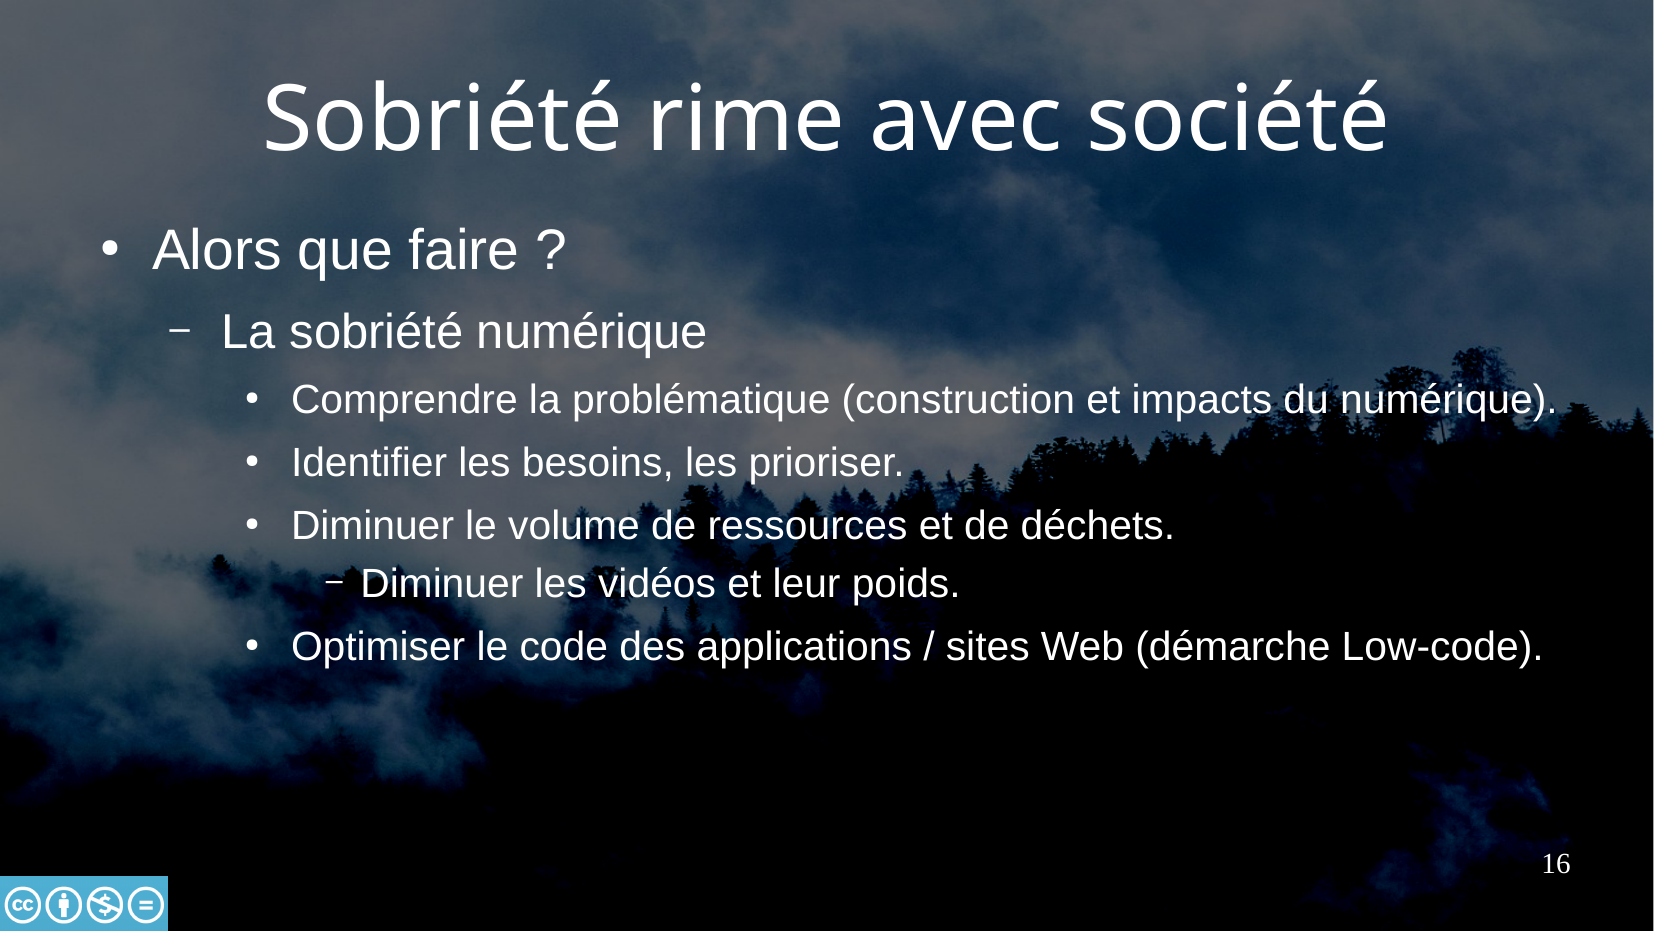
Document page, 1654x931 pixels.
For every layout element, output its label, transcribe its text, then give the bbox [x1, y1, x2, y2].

title Sobriété rime avec société [82, 37, 1571, 193]
list Alors que faire ? La sobriété numérique Comprendre la problématique (construction et impacts du numérique). Identifier les besoins, les prioriser. Diminuer le volume de ressources et de déchets. Diminuer les vidéos et leur poids. Optimiser le code des applications / sites Web (démarche Low-code). [82, 217, 1571, 758]
picture [0, 876, 168, 931]
